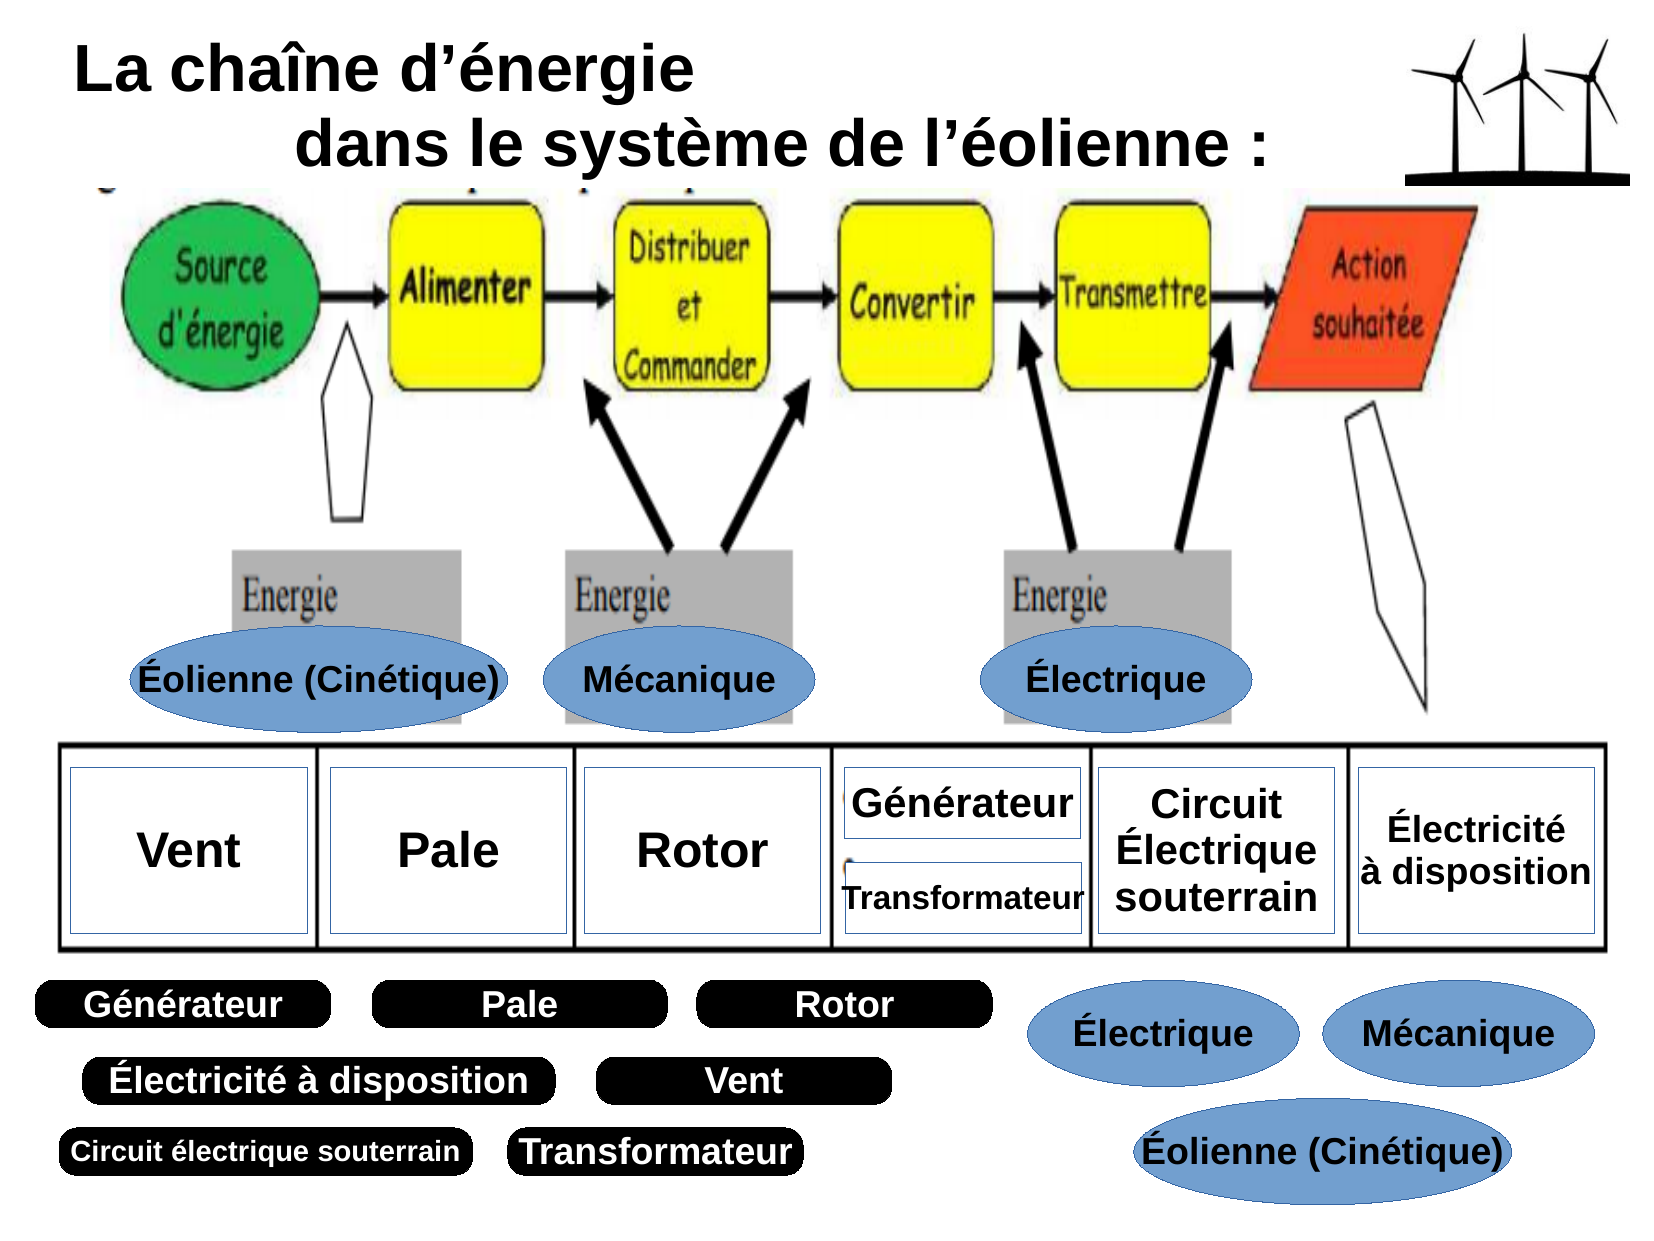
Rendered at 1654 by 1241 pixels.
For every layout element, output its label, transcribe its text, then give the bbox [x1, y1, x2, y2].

text_box Vent [596, 1057, 892, 1105]
text_box Générateur [844, 767, 1081, 839]
text_box Générateur [35, 980, 331, 1028]
picture [1405, 23, 1630, 186]
picture [25, 188, 1619, 963]
text_box Circuit électrique souterrain [59, 1127, 473, 1176]
text_box Transformateur [507, 1127, 804, 1176]
text_box Électrique [980, 625, 1253, 733]
text_box Éolienne (Cinétique) [129, 625, 508, 733]
text_box Vent [70, 767, 308, 934]
text_box Circuit Électrique souterrain [1098, 767, 1335, 934]
text_box Éolienne (Cinétique) [1133, 1098, 1512, 1205]
text_box Électrique [1027, 980, 1300, 1087]
text_box Pale [372, 980, 668, 1028]
text_box Rotor [696, 980, 993, 1028]
text_box Mécanique [543, 625, 816, 733]
text_box Électricité à disposition [82, 1057, 556, 1105]
text_box Rotor [584, 767, 821, 934]
text_box Électricité à disposition [1358, 767, 1595, 934]
text_box La chaîne d’énergie dans le système de l’éolienne : [59, 23, 1583, 188]
text_box Pale [330, 767, 567, 934]
text_box Transformateur [845, 862, 1082, 934]
text_box Mécanique [1322, 980, 1595, 1087]
